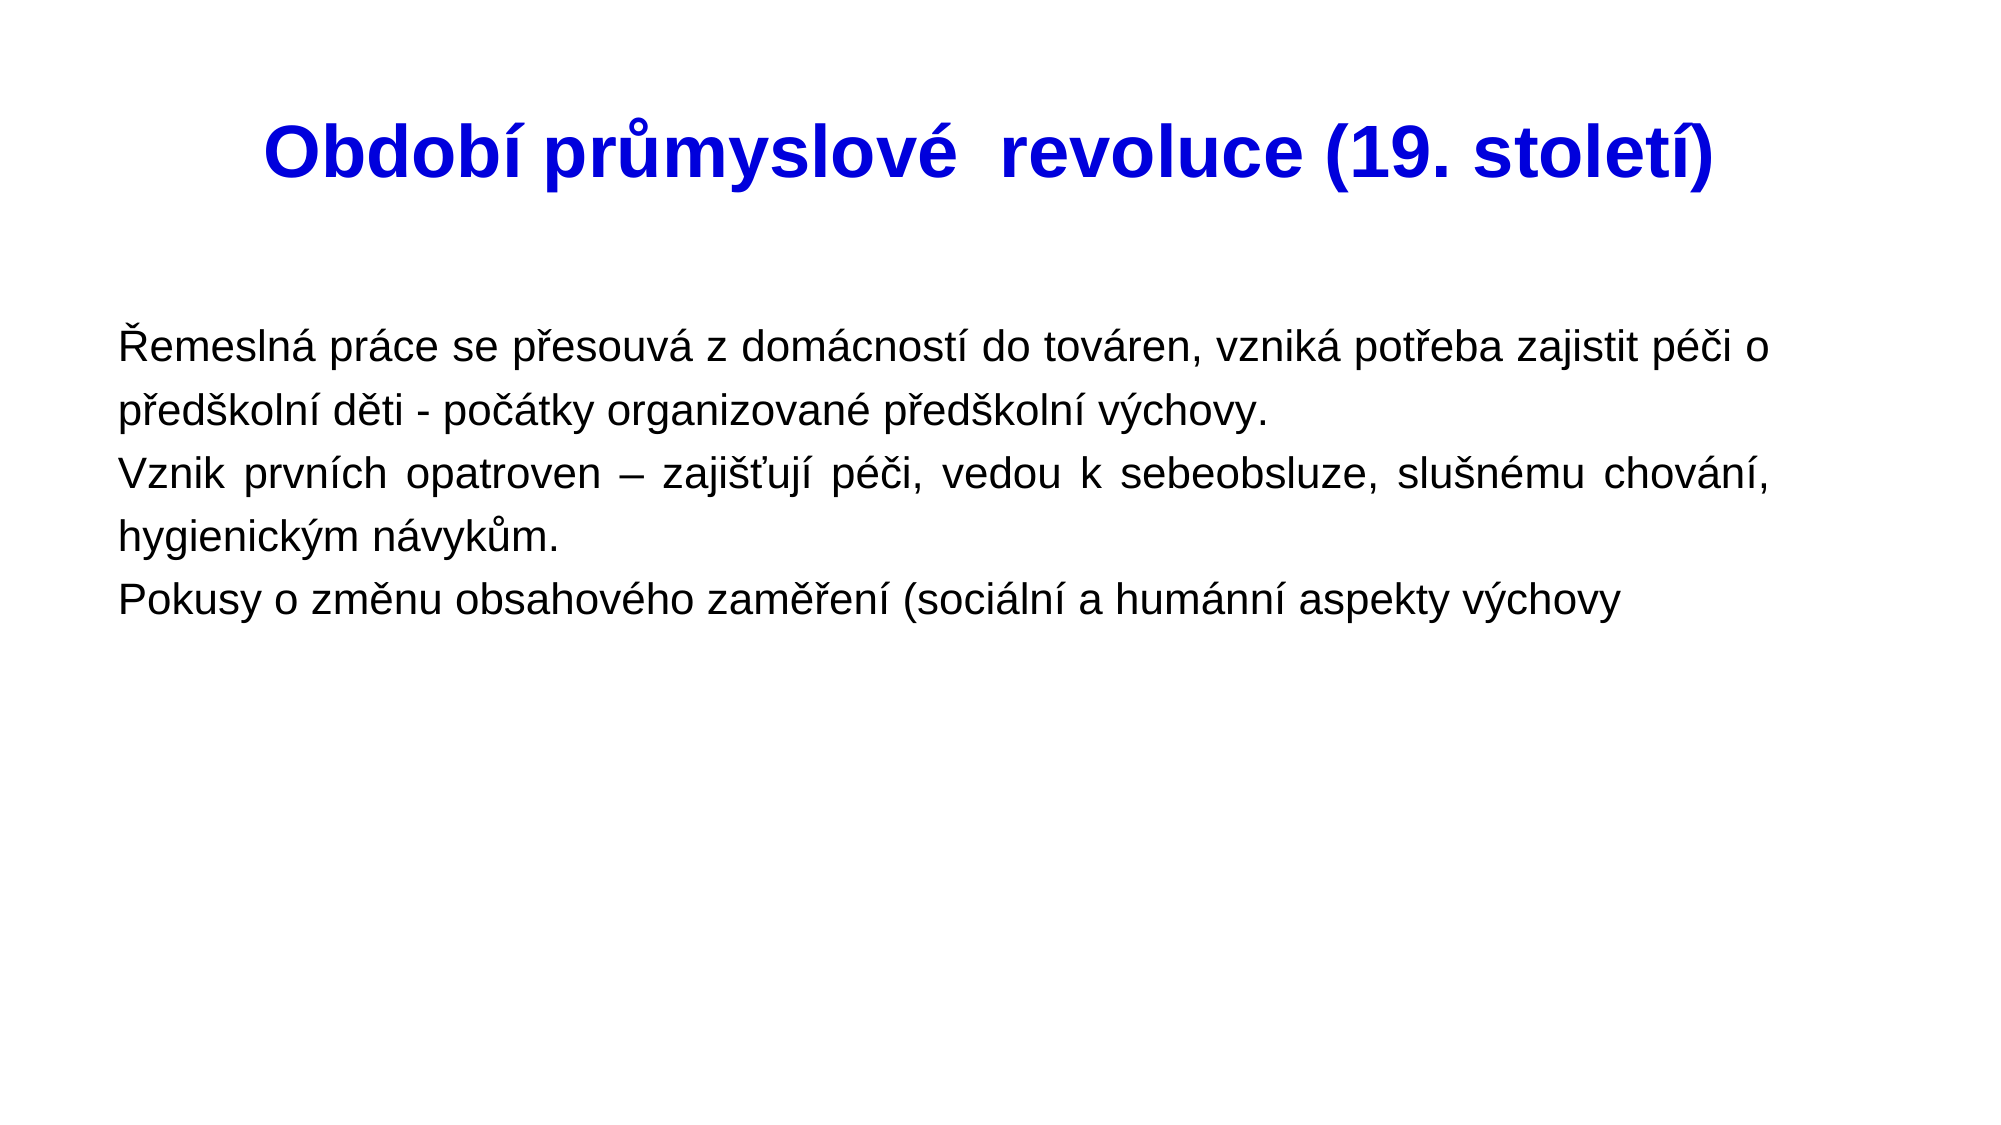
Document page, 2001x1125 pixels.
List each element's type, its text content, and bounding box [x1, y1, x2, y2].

list Řemeslná práce se přesouvá z domácností do továren, vzniká potřeba zajistit péči o předškolní děti - počátky organizované předškolní výchovy. Vznik prvních opatroven – zajišťují péči, vedou k sebeobsluze, slušnému chování, hygienickým návykům. Pokusy o změnu obsahového zaměření (sociální a humánní aspekty výchovy [307, 336, 1808, 1125]
title Období průmyslové revoluce (19. století) [307, 80, 1674, 297]
